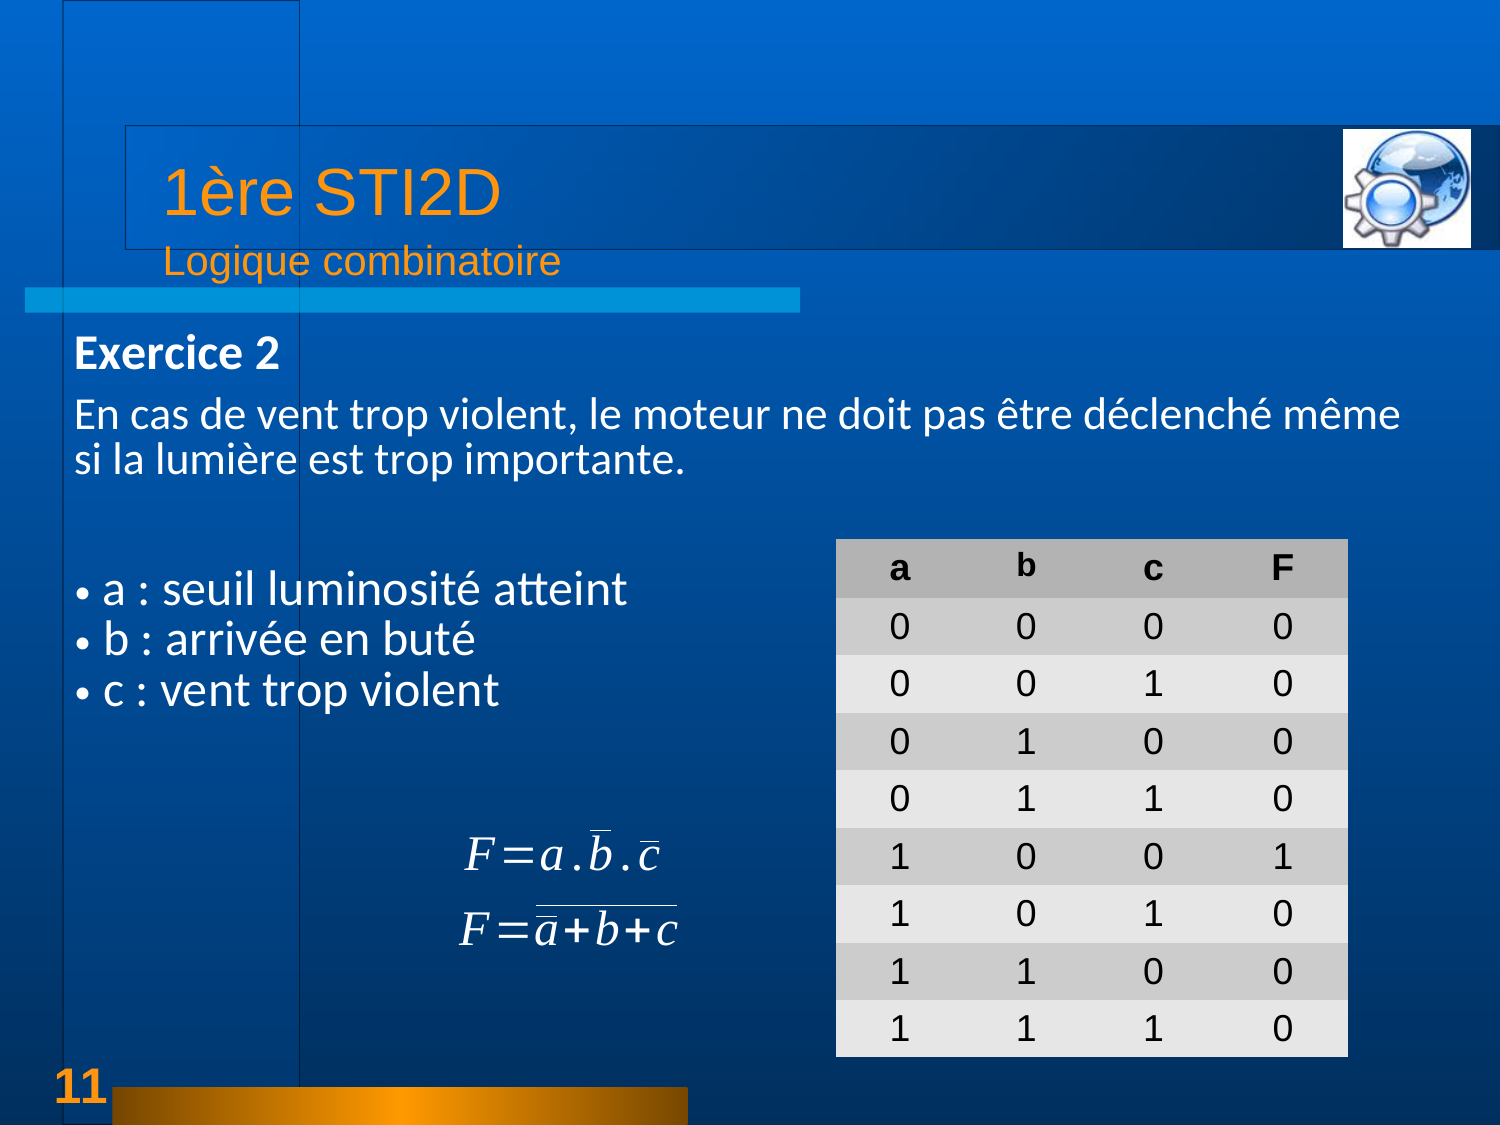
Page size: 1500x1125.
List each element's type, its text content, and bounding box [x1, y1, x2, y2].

text_box Exercice 2 En cas de vent trop violent, le moteur ne doit pas être déclenché même si la lumière est trop importante. [59, 324, 1447, 767]
table_cell 0 [964, 828, 1089, 885]
table_cell 1 [964, 1000, 1089, 1057]
table_cell 0 [1089, 943, 1218, 1000]
table_cell 0 [836, 770, 964, 828]
table_cell 1 [964, 770, 1089, 828]
table_cell 1 [836, 1000, 964, 1057]
table_cell 0 [1218, 943, 1348, 1000]
chart [449, 901, 686, 957]
table_header c [1089, 539, 1218, 598]
table_cell 0 [836, 713, 964, 770]
table_cell 0 [964, 885, 1089, 943]
table_cell 0 [836, 598, 964, 655]
table_cell 1 [836, 885, 964, 943]
table_cell 0 [1218, 770, 1348, 828]
table_cell 0 [1218, 885, 1348, 943]
table_cell 1 [836, 828, 964, 885]
table_cell 1 [1089, 885, 1218, 943]
table_cell 0 [1089, 713, 1218, 770]
table_cell 0 [1218, 655, 1348, 713]
table_cell 0 [1089, 828, 1218, 885]
table_cell 0 [1218, 598, 1348, 655]
table_cell 0 [964, 655, 1089, 713]
table_cell 1 [1089, 1000, 1218, 1057]
table_cell 1 [1089, 770, 1218, 828]
table_cell 1 [1089, 655, 1218, 713]
picture [1343, 129, 1471, 248]
table_header b [964, 539, 1089, 598]
table_header a [836, 539, 964, 598]
table_cell 0 [964, 598, 1089, 655]
text_box a : seuil luminosité atteint b : arrivée en buté c : vent trop violent [59, 561, 836, 1003]
table_cell 0 [1218, 713, 1348, 770]
table_cell 1 [964, 943, 1089, 1000]
table_cell 0 [1218, 1000, 1348, 1057]
table_cell 1 [1218, 828, 1348, 885]
table_cell 1 [964, 713, 1089, 770]
table_cell 1 [836, 943, 964, 1000]
table_header F [1218, 539, 1348, 598]
table_cell 0 [1089, 598, 1218, 655]
chart [455, 826, 668, 882]
table_cell 0 [836, 655, 964, 713]
